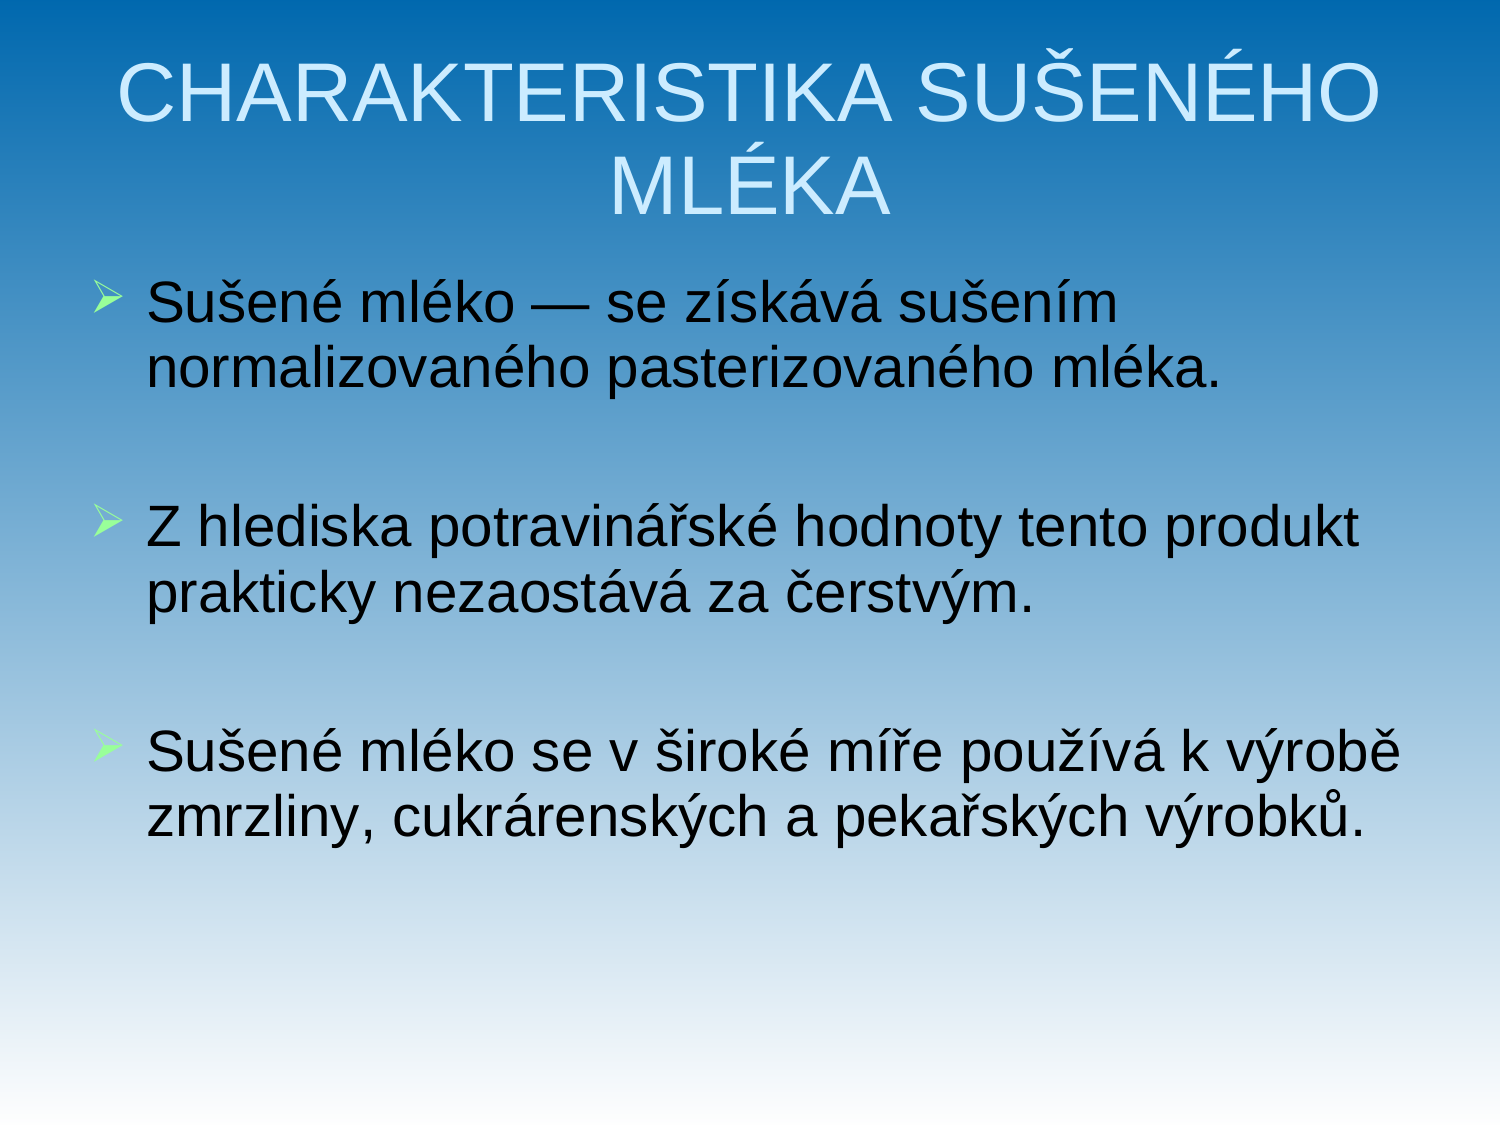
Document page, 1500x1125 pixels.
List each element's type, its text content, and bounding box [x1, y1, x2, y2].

title CHARAKTERISTIKA SUŠENÉHO MLÉKA [75, 31, 1426, 247]
list Sušené mléko — se získává sušením normalizovaného pasterizovaného mléka. Z hlediska potravinářské hodnoty tento produkt prakticky nezaostává za čerstvým. Sušené mléko se v široké míře používá k výrobě zmrzliny, cukrárenských a pekařských výrobků. [75, 262, 1426, 1125]
